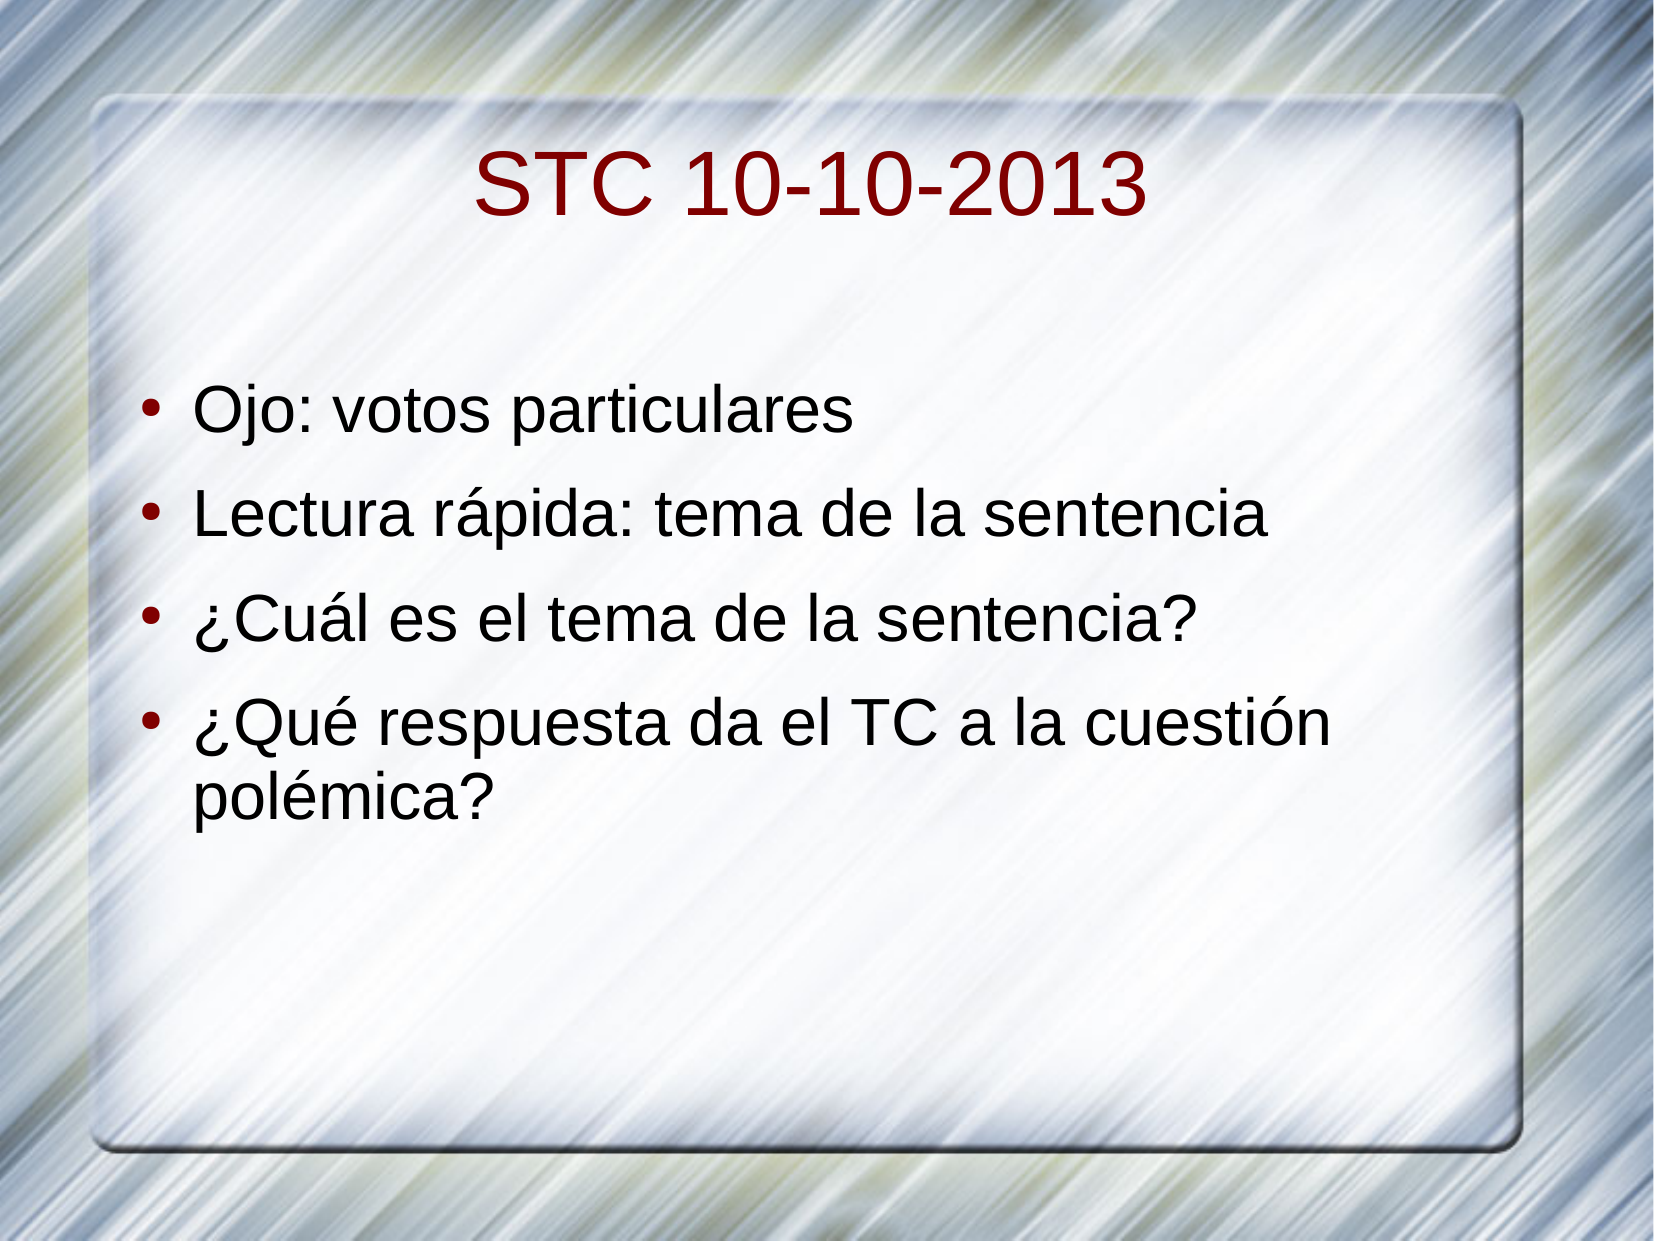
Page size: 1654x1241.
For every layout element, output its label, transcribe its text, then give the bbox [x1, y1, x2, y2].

picture [0, 0, 1654, 1241]
list Ojo: votos particulares Lectura rápida: tema de la sentencia ¿Cuál es el tema de la sentencia? ¿Qué respuesta da el TC a la cuestión polémica? [121, 371, 1501, 1127]
title STC 10-10-2013 [121, 131, 1502, 235]
